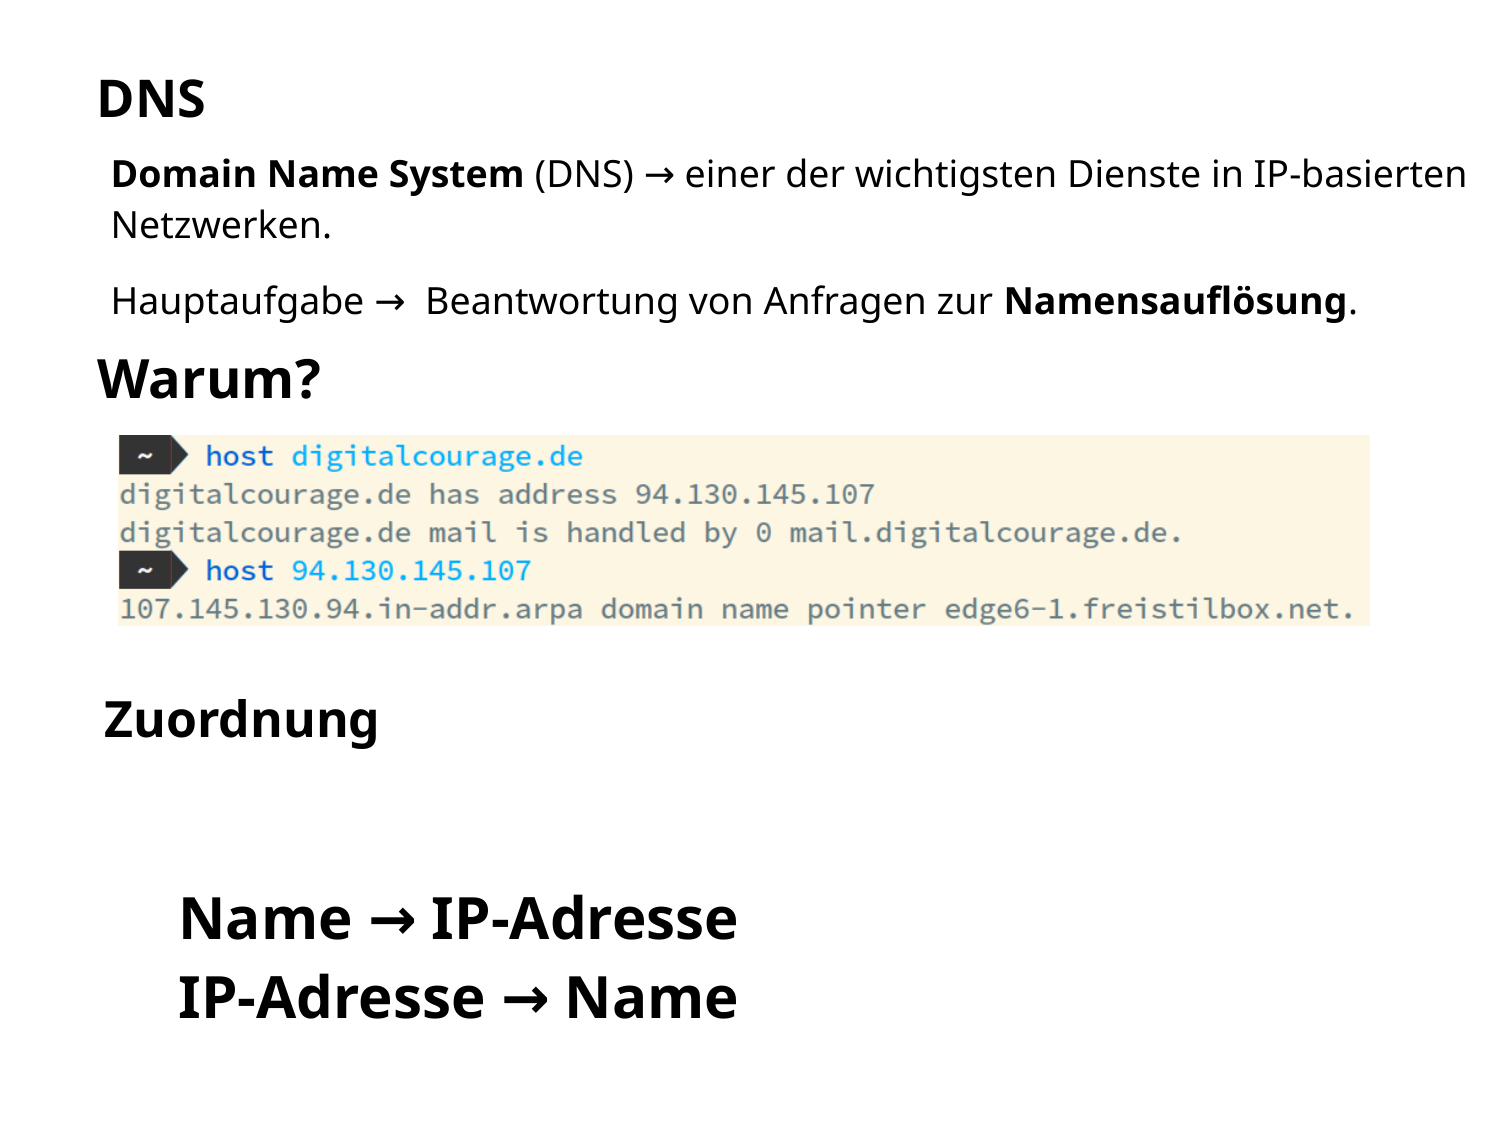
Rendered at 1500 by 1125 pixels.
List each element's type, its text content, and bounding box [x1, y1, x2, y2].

picture [118, 435, 1370, 626]
text_box Zuordnung Name → IP-Adresse IP-Adresse → Name [89, 676, 981, 981]
text_box Warum? [82, 333, 638, 461]
text_box Domain Name System (DNS) → einer der wichtigsten Dienste in IP-basierten Netzwerken. Hauptaufgabe → Beantwortung von Anfragen zur Namensauflösung. [95, 140, 1500, 308]
text_box DNS [81, 58, 1418, 136]
